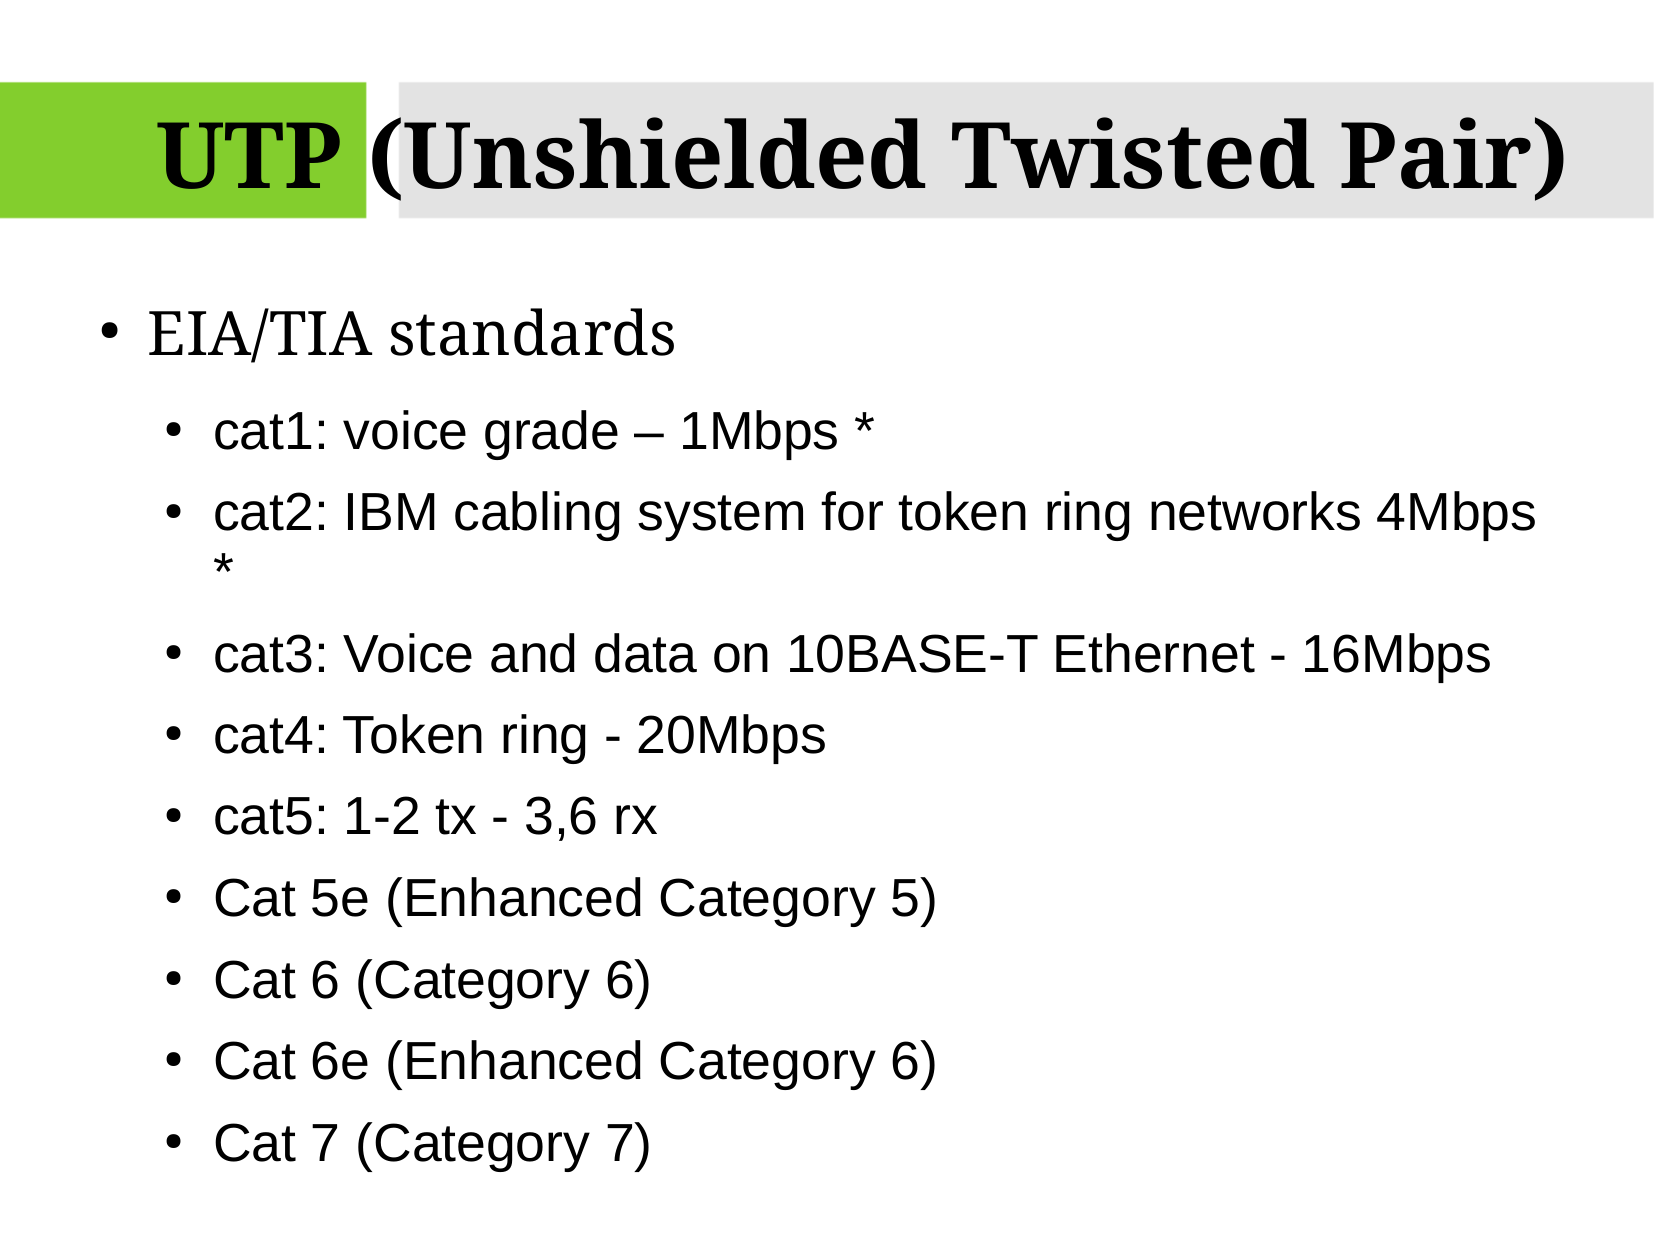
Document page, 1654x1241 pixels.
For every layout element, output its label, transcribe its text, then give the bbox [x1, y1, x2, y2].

list EIA/TIA standards cat1: voice grade – 1Mbps * cat2: IBM cabling system for token ring networks 4Mbps * cat3: Voice and data on 10BASE-T Ethernet - 16Mbps cat4: Token ring - 20Mbps cat5: 1-2 tx - 3,6 rx Cat 5e (Enhanced Category 5) Cat 6 (Category 6) Cat 6e (Enhanced Category 6) Cat 7 (Category 7) [82, 290, 1571, 1182]
picture [0, 0, 1654, 1241]
title UTP (Unshielded Twisted Pair) [82, 49, 1571, 257]
